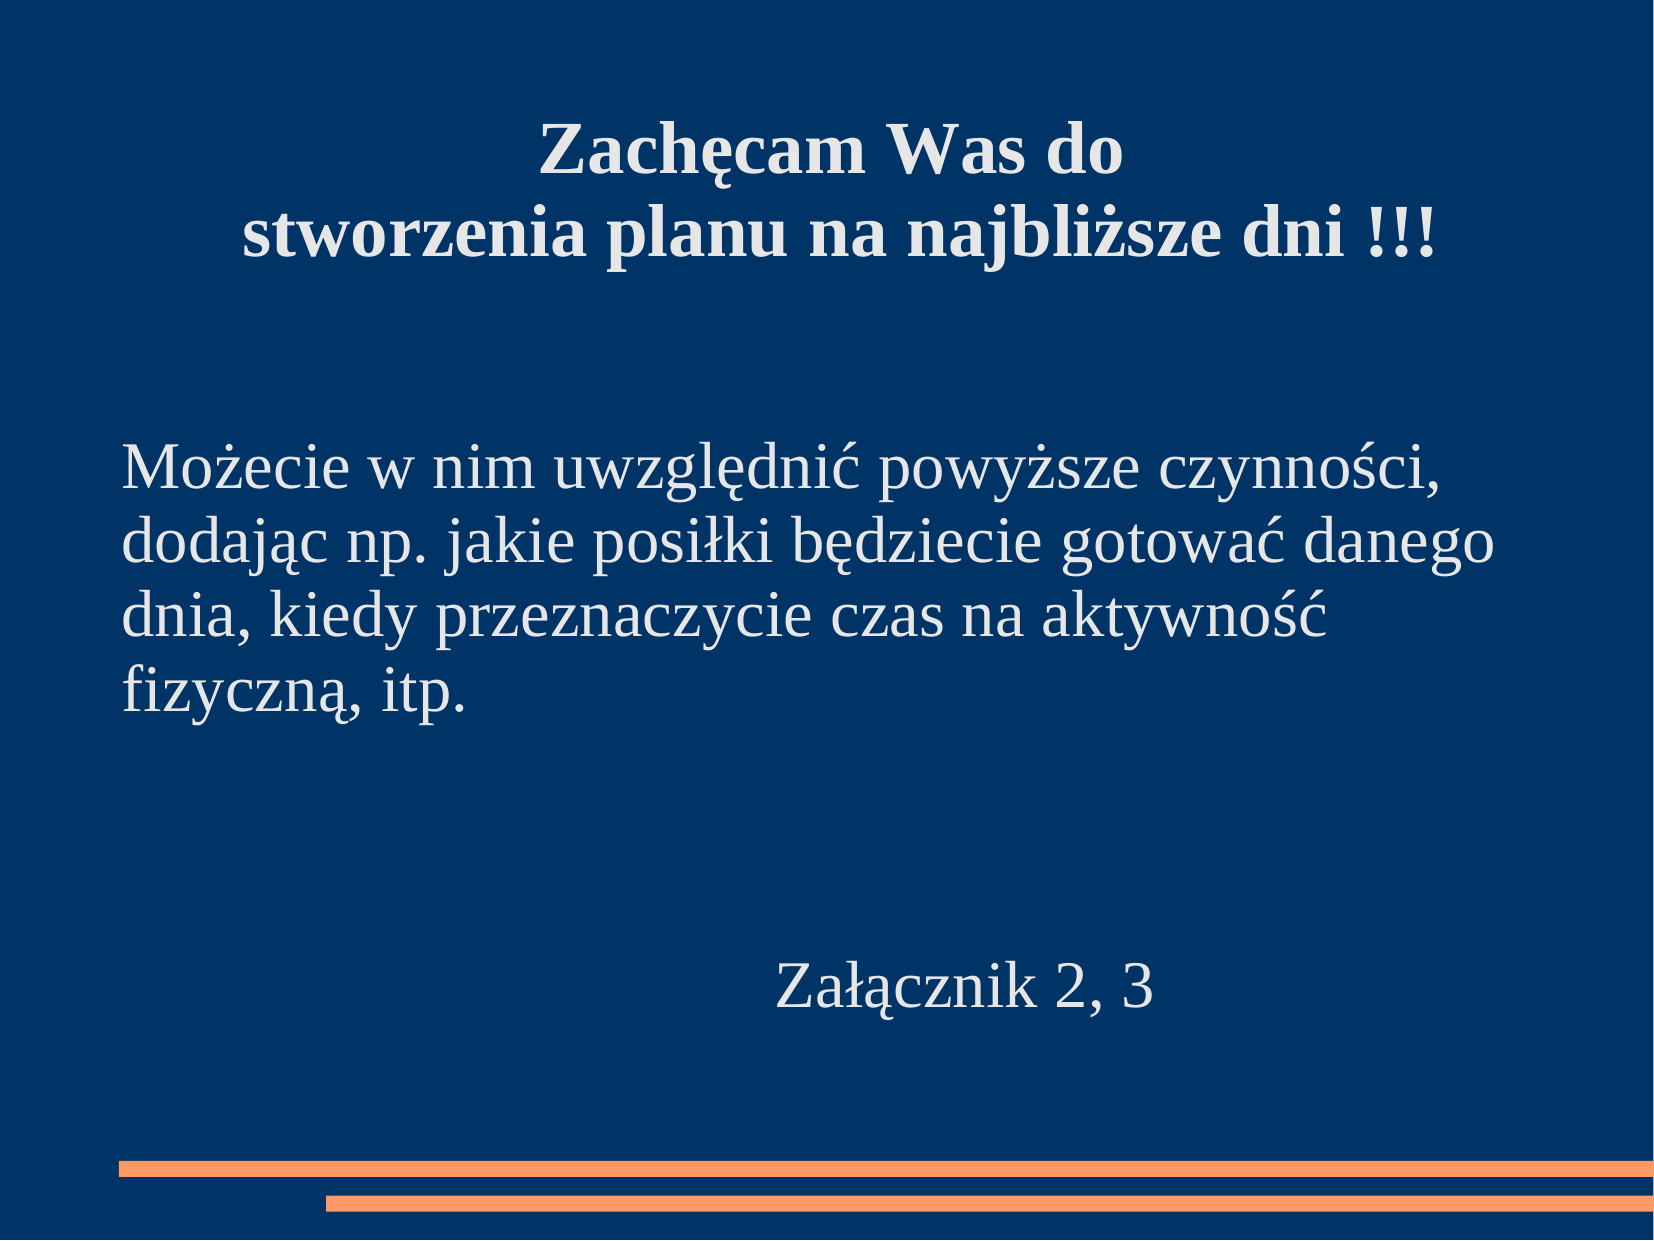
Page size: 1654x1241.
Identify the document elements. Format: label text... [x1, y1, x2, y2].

list Zachęcam Was do stworzenia planu na najbliższe dni !!! Możecie w nim uwzględnić powyższe czynności, dodając np. jakie posiłki będziecie gotować danego dnia, kiedy przeznaczycie czas na aktywność fizyczną, itp. Załącznik 2, 3 [121, 106, 1561, 1132]
